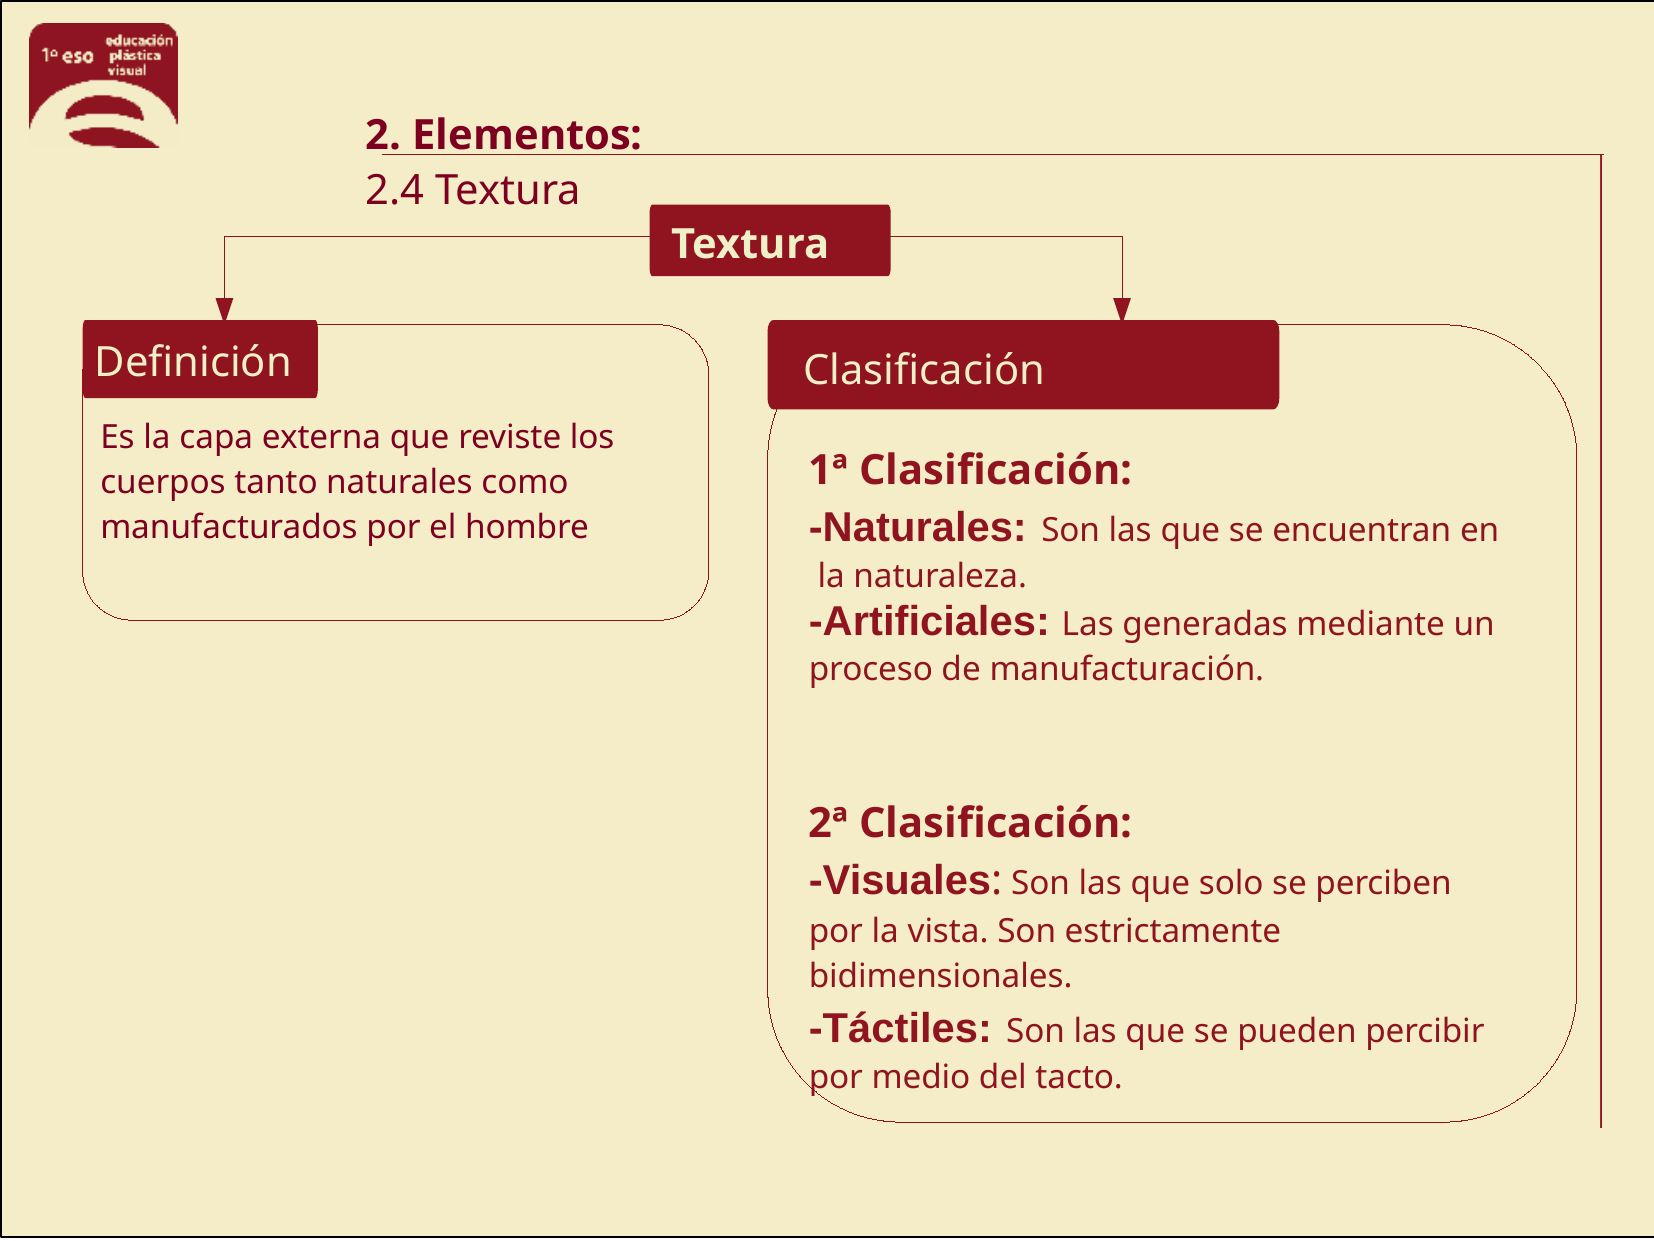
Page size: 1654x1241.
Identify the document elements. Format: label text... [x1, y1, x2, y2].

title 2. Elementos: [265, 59, 1571, 134]
text_box 1ª Clasificación: -Naturales: Son las que se encuentran en la naturaleza. -Artificiales: Las generadas mediante un proceso de manufacturación. 2ª Clasificación: -Visuales: Son las que solo se perciben por la vista. Son estrictamente bidimensionales. -Táctiles: Son las que se pueden percibir por medio del tacto. [793, 432, 1552, 1053]
title Es la capa externa que reviste los cuerpos tanto naturales como manufacturados por el hombre [100, 420, 686, 541]
text_box Clasificación [803, 342, 1292, 396]
text_box Textura [671, 215, 898, 269]
text_box Definición [94, 330, 308, 390]
picture [0, 0, 1654, 1241]
title 2.4 Textura [265, 158, 827, 219]
